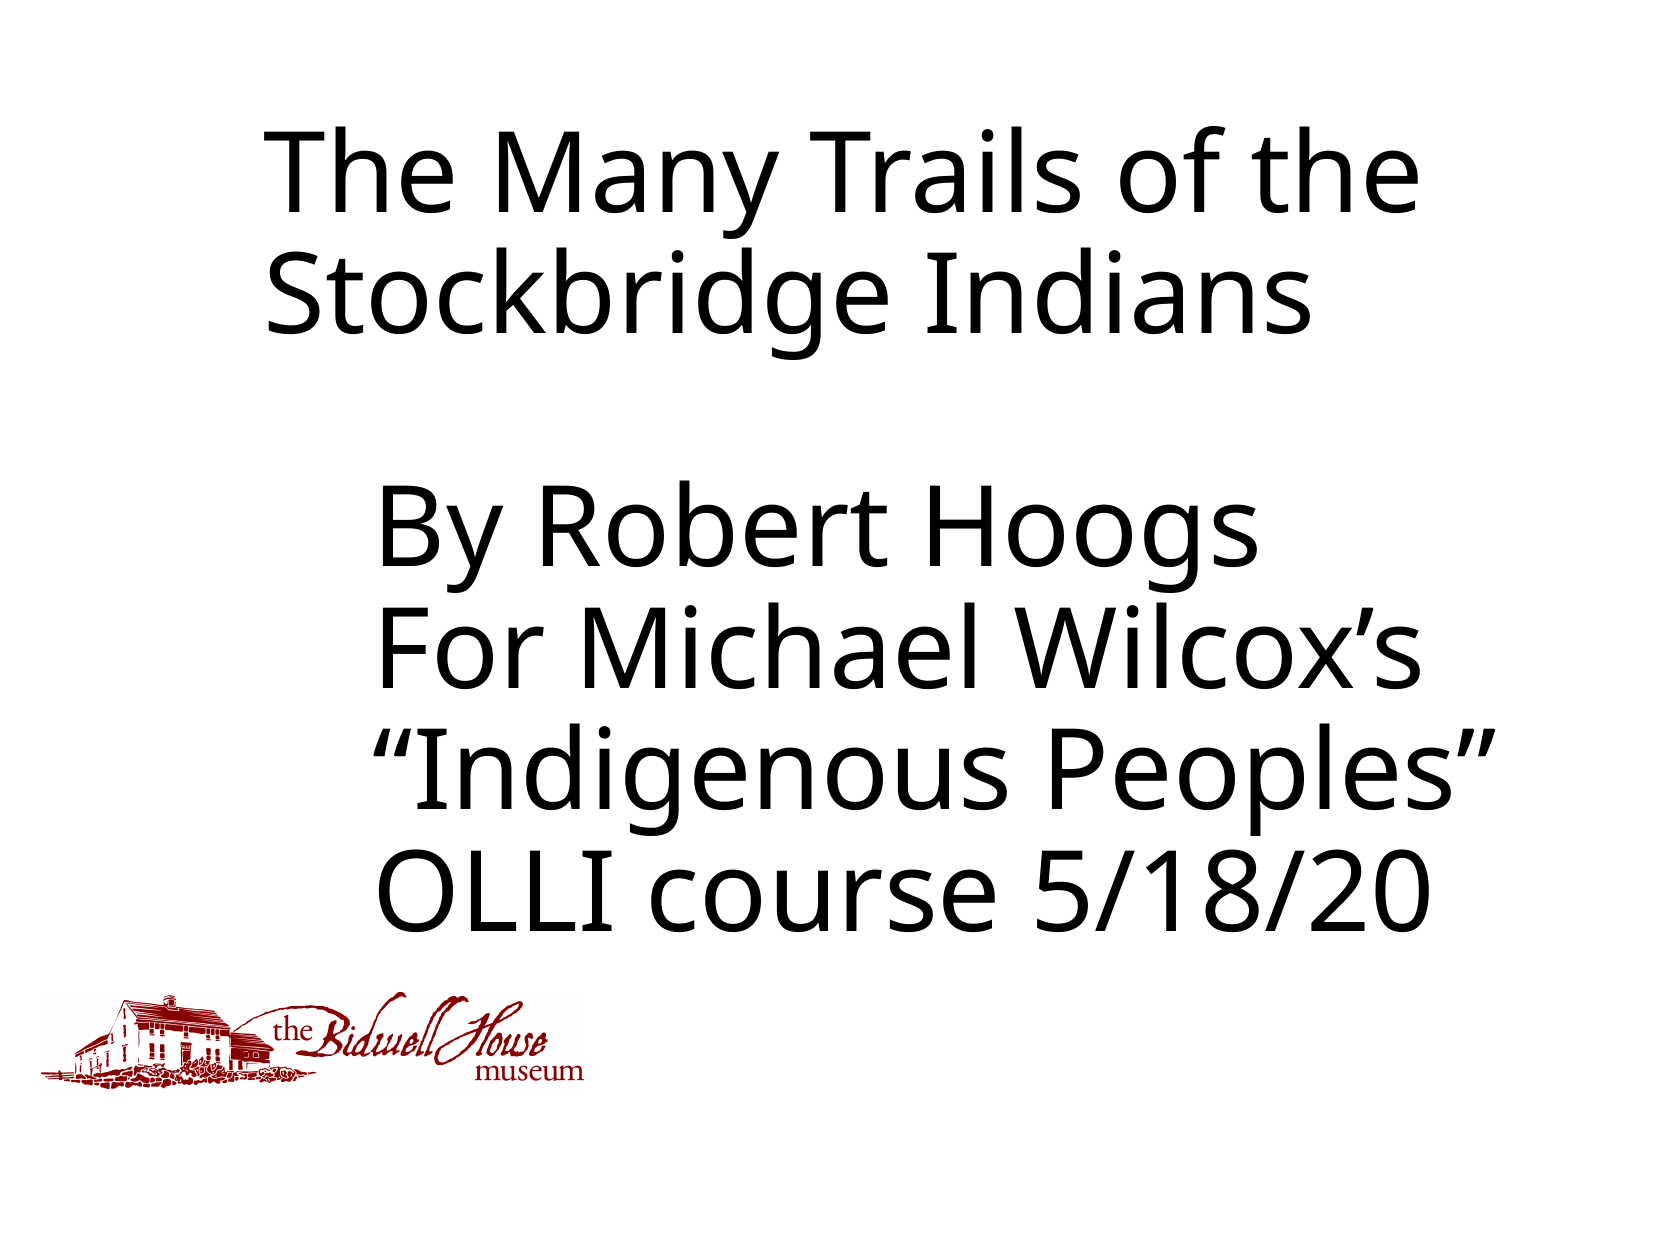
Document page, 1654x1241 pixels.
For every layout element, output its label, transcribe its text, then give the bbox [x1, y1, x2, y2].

picture [41, 992, 584, 1089]
text_box By Robert Hoogs For Michael Wilcox’s “Indigenous Peoples” OLLI course 5/18/20 [358, 327, 1653, 514]
title The Many Trails of the Stockbridge Indians [248, 107, 1653, 508]
